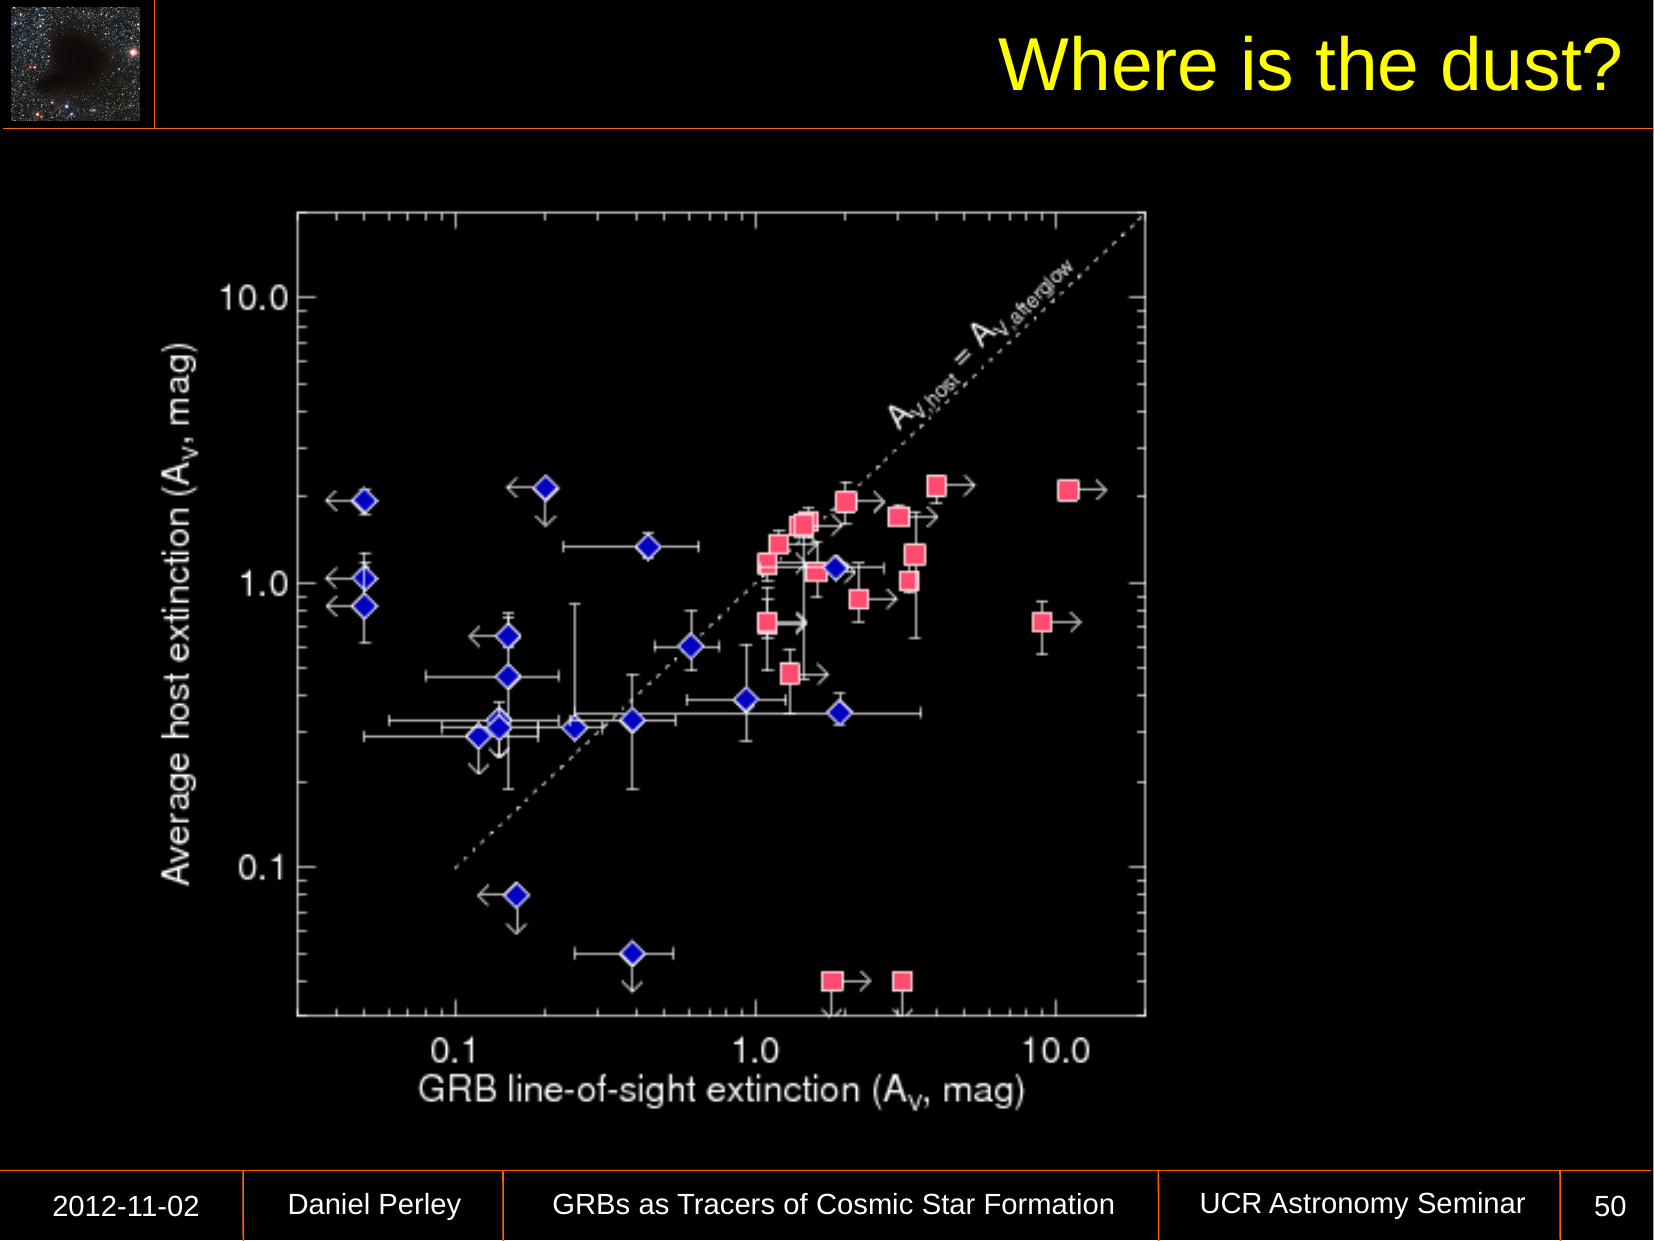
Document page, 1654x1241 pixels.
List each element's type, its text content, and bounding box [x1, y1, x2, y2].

title Where is the dust? [187, 21, 1624, 108]
picture [123, 164, 1163, 1126]
picture [11, 7, 140, 121]
